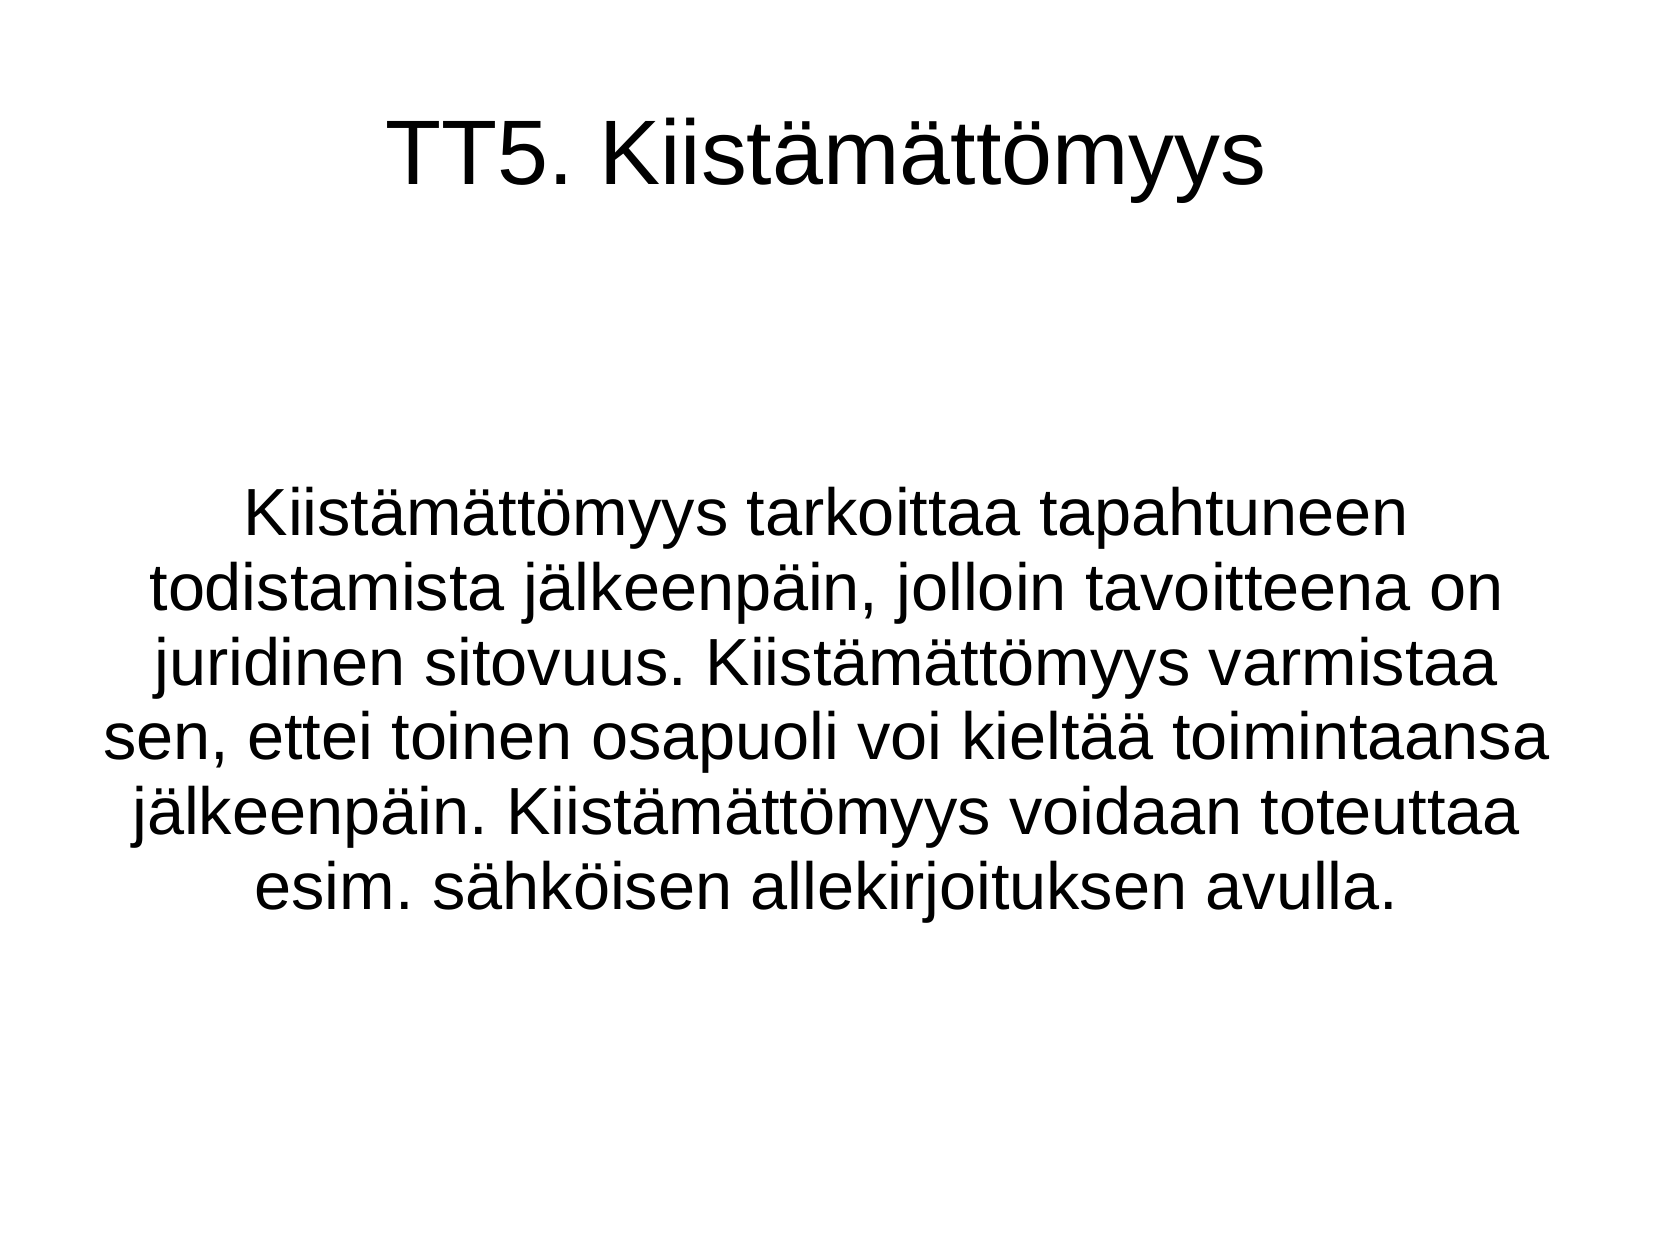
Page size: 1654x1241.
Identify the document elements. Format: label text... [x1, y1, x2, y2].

subtitle Kiistämättömyys tarkoittaa tapahtuneen todistamista jälkeenpäin, jolloin tavoitteena on juridinen sitovuus. Kiistämättömyys varmistaa sen, ettei toinen osapuoli voi kieltää toimintaansa jälkeenpäin. Kiistämättömyys voidaan toteuttaa esim. sähköisen allekirjoituksen avulla. [82, 297, 1571, 1102]
title TT5. Kiistämättömyys [82, 56, 1571, 250]
